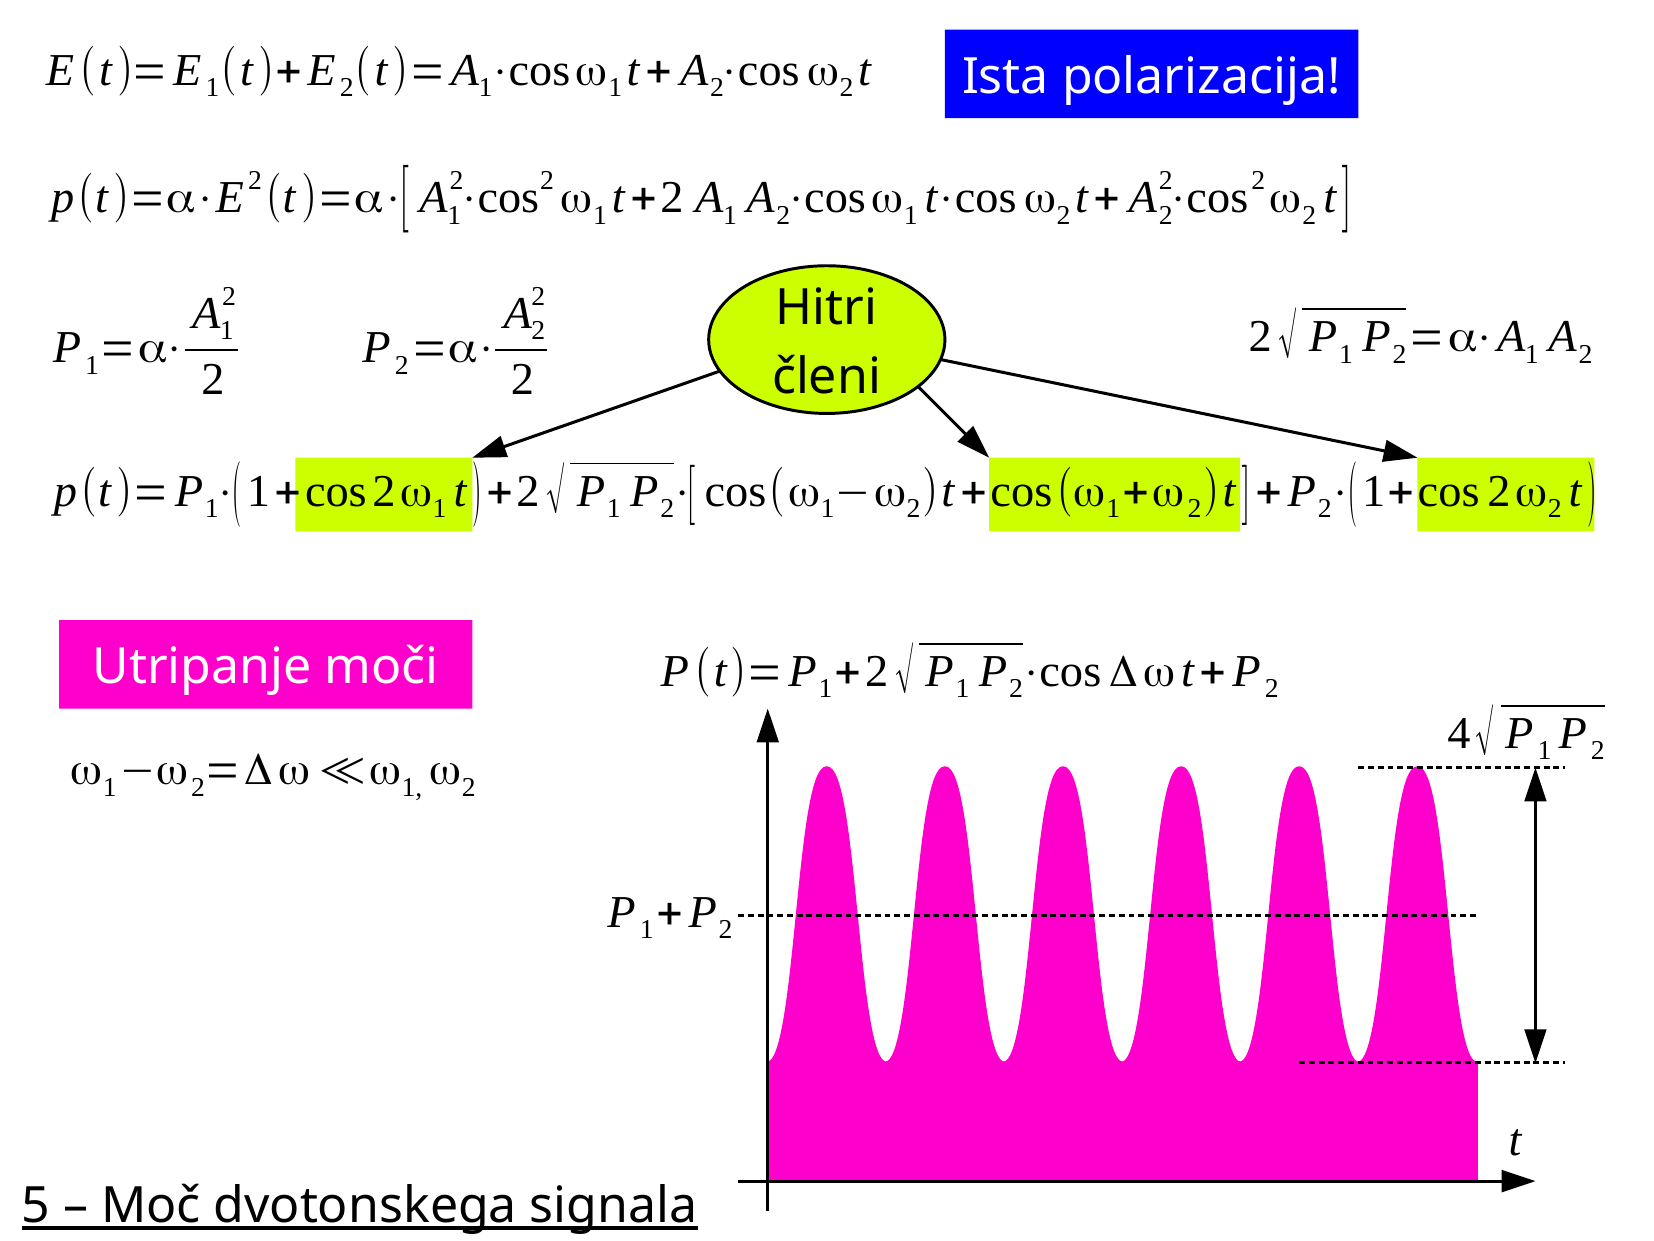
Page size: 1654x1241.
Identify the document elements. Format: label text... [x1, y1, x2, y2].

chart [646, 640, 1290, 704]
chart [35, 460, 1611, 527]
text_box 5 – Moč dvotonskega signala [21, 1169, 694, 1230]
chart [32, 162, 1365, 234]
chart [348, 280, 562, 405]
text_box Hitri členi [708, 265, 945, 414]
text_box [769, 767, 1477, 1180]
text_box [989, 527, 1241, 532]
chart [593, 885, 745, 945]
chart [1497, 1113, 1536, 1167]
chart [38, 280, 251, 405]
text_box [295, 527, 473, 532]
chart [1433, 702, 1616, 766]
chart [1236, 306, 1604, 370]
chart [59, 752, 487, 804]
chart [31, 44, 886, 103]
text_box Utripanje moči [59, 620, 473, 709]
text_box Ista polarizacija! [944, 29, 1359, 119]
text_box [1417, 527, 1595, 532]
